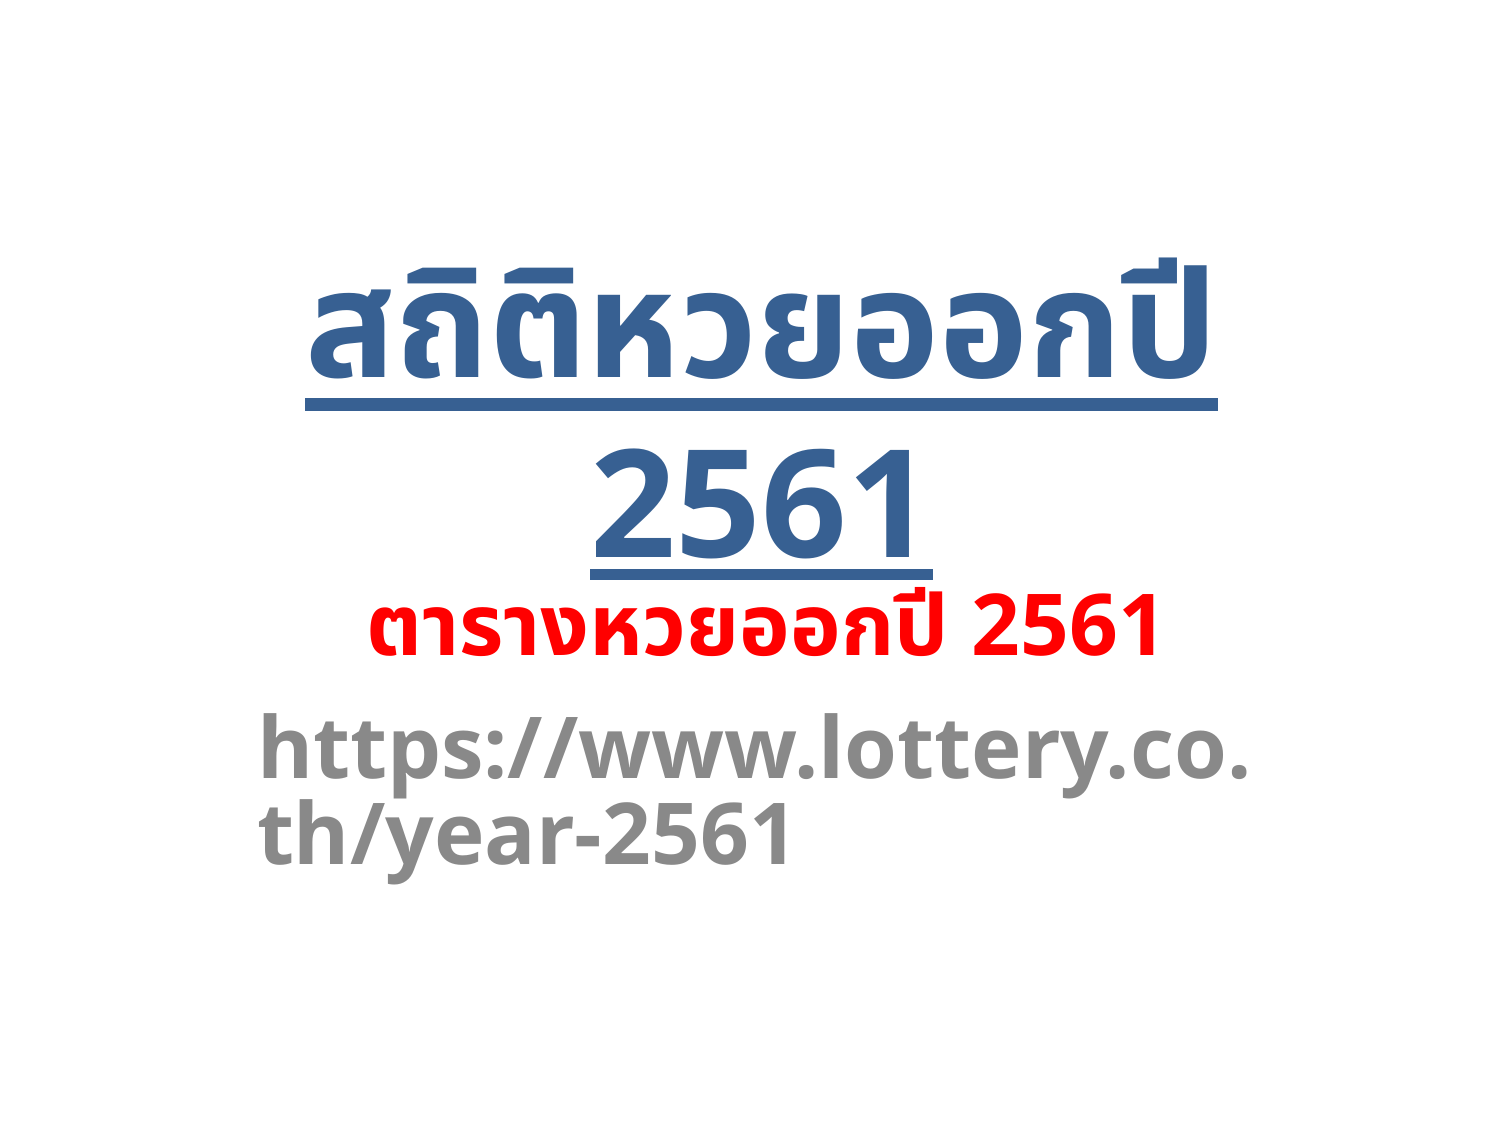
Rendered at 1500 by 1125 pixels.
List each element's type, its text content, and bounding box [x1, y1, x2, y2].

subtitle ตารางหวยออกปี 2561 https://www.lottery.co.th/year-2561 [242, 562, 1293, 850]
title สถิติหวยออกปี 2561 [123, 219, 1399, 462]
